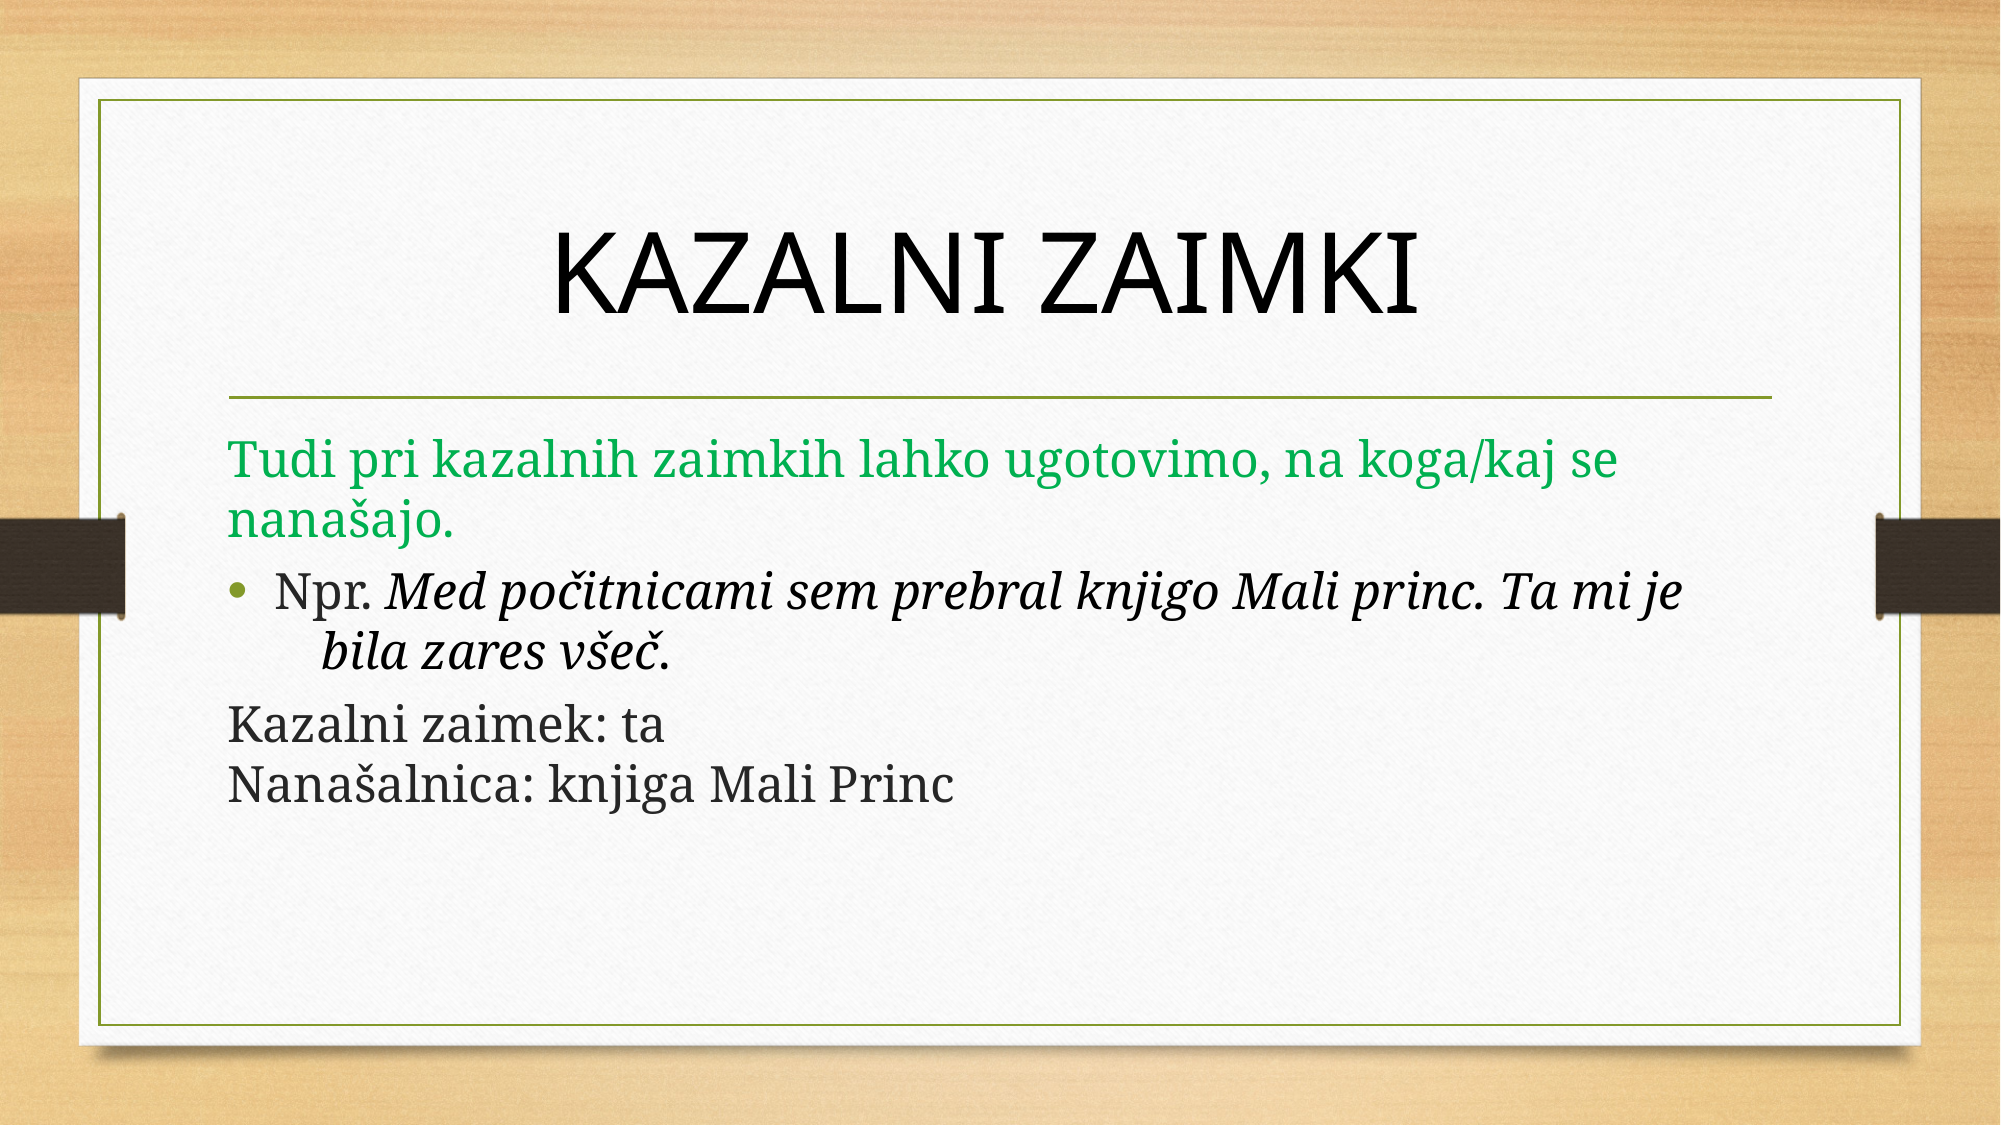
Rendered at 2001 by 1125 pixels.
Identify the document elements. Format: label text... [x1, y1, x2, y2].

title KAZALNI ZAIMKI [212, 161, 1788, 376]
list Tudi pri kazalnih zaimkih lahko ugotovimo, na koga/kaj se nanašajo. Npr. Med počitnicami sem prebral knjigo Mali princ. Ta mi je bila zares všeč. Kazalni zaimek: ta Nanašalnica: knjiga Mali Princ [212, 419, 1788, 964]
